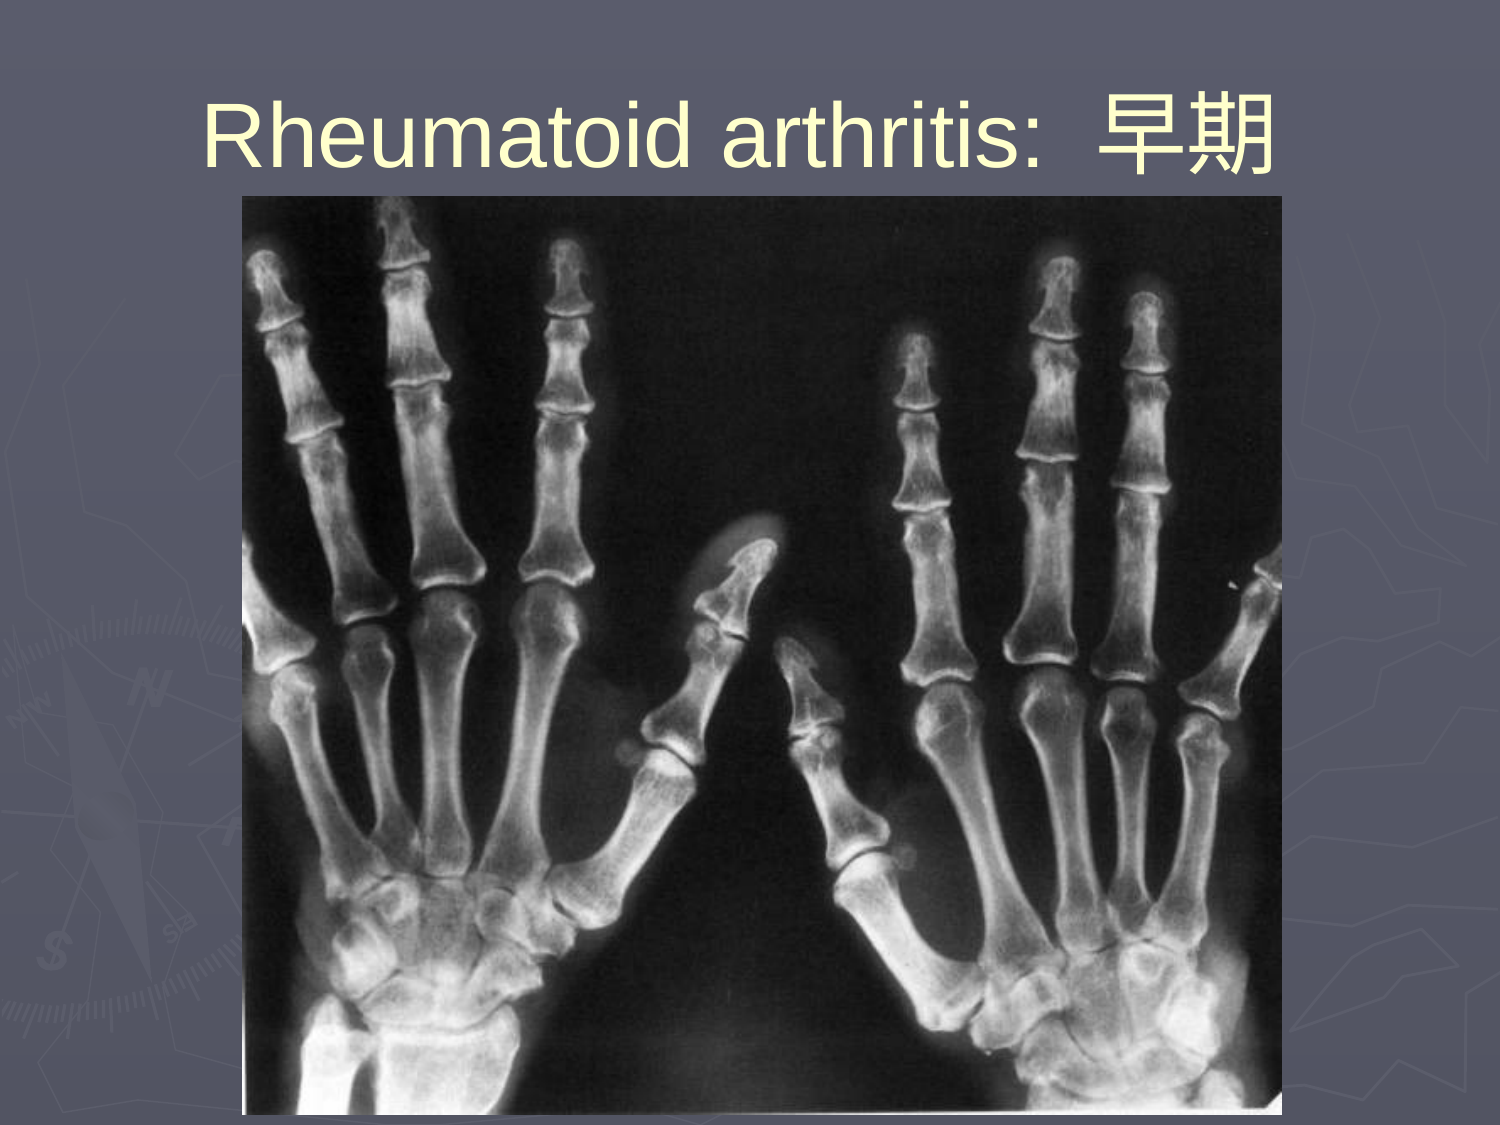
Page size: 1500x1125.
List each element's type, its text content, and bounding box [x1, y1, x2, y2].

title Rheumatoid arthritis: 早期 [49, 37, 1451, 225]
picture [242, 196, 1282, 1115]
